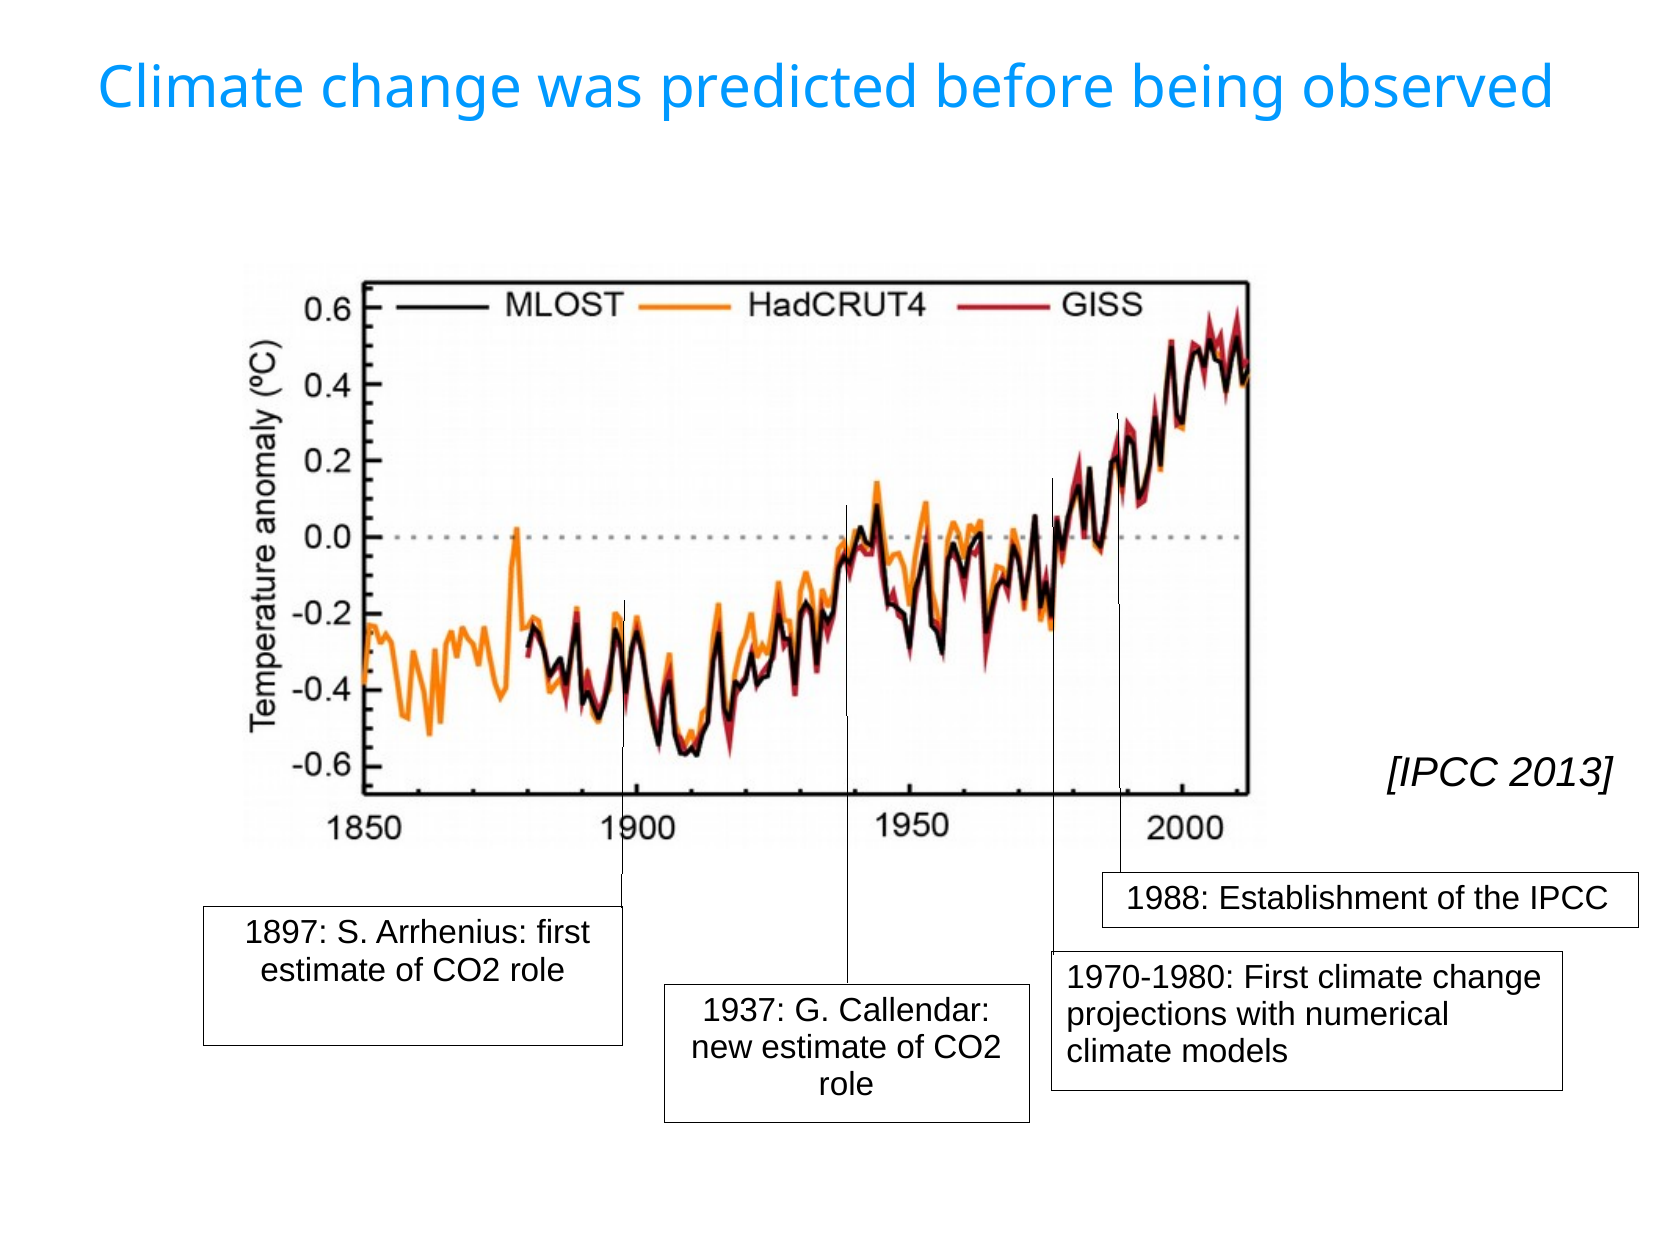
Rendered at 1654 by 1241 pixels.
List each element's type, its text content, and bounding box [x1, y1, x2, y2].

text_box 1937: G. Callendar: new estimate of CO2 role [664, 984, 1030, 1123]
title Climate change was predicted before being observed [82, 11, 1571, 169]
text_box 1988: Establishment of the IPCC [1102, 872, 1639, 928]
picture [242, 263, 1267, 849]
text_box [IPCC 2013] [1234, 741, 1629, 805]
text_box 1897: S. Arrhenius: first estimate of CO2 role [203, 906, 623, 1046]
text_box 1970-1980: First climate change projections with numerical climate models [1051, 951, 1563, 1091]
